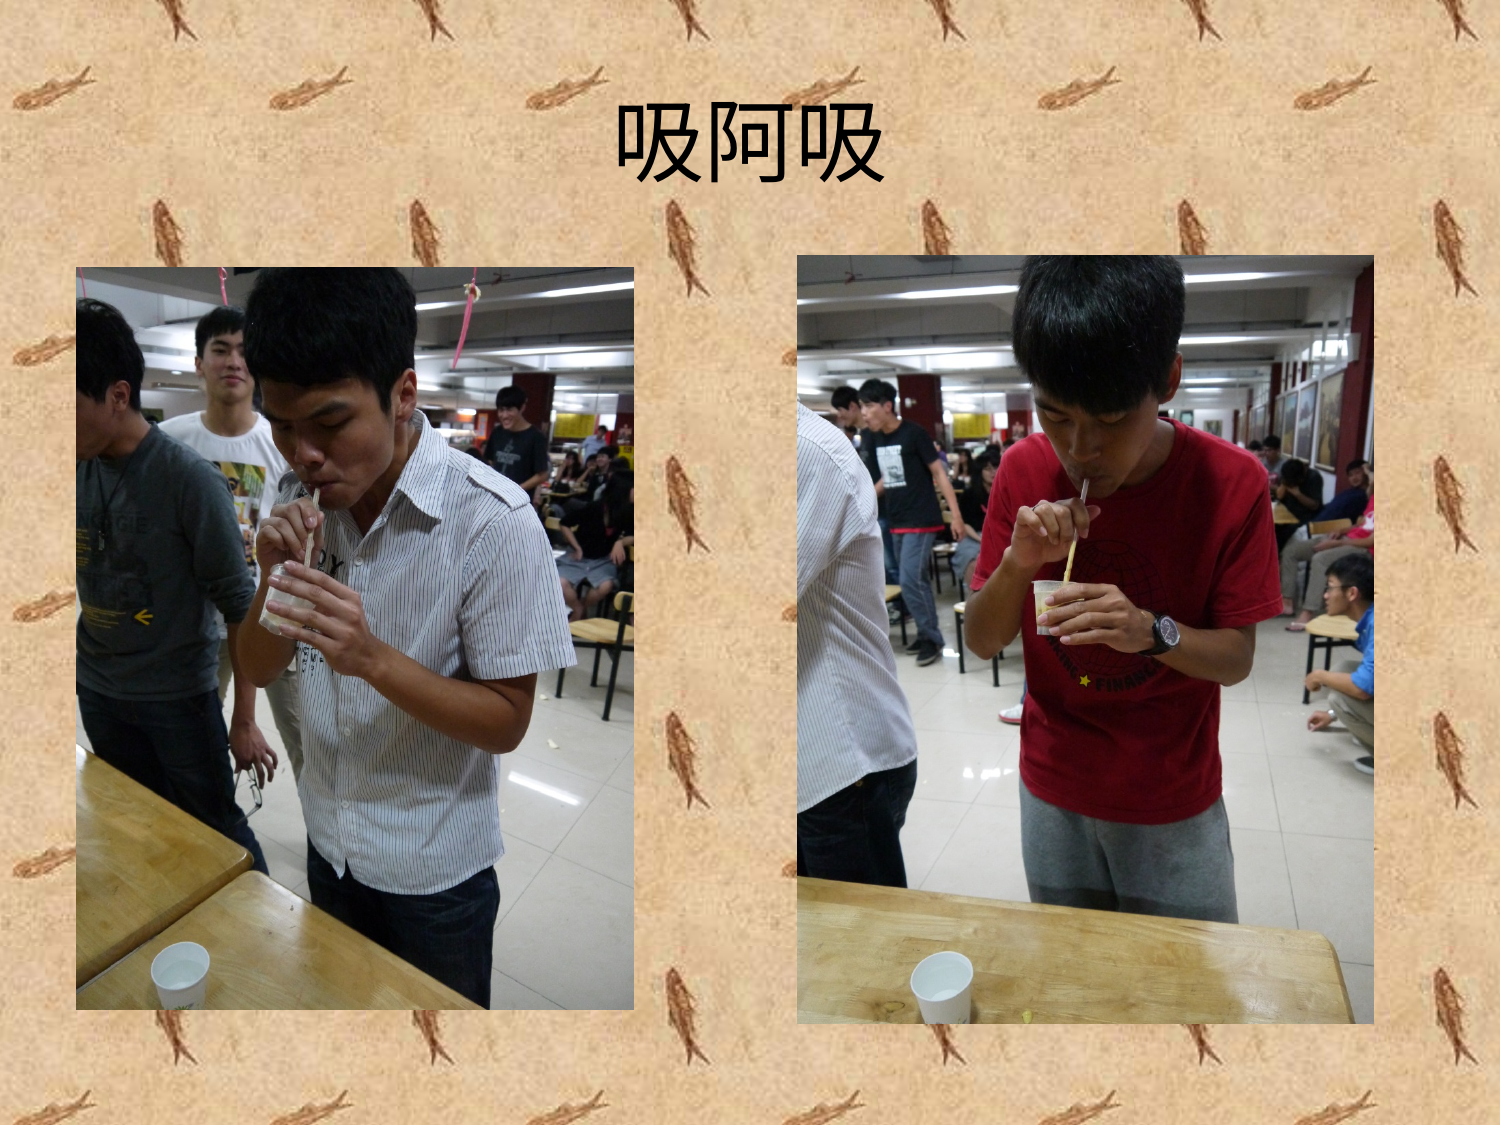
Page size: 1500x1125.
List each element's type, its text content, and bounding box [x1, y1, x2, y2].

picture [0, 0, 1500, 1125]
title 吸阿吸 [75, 45, 1426, 233]
